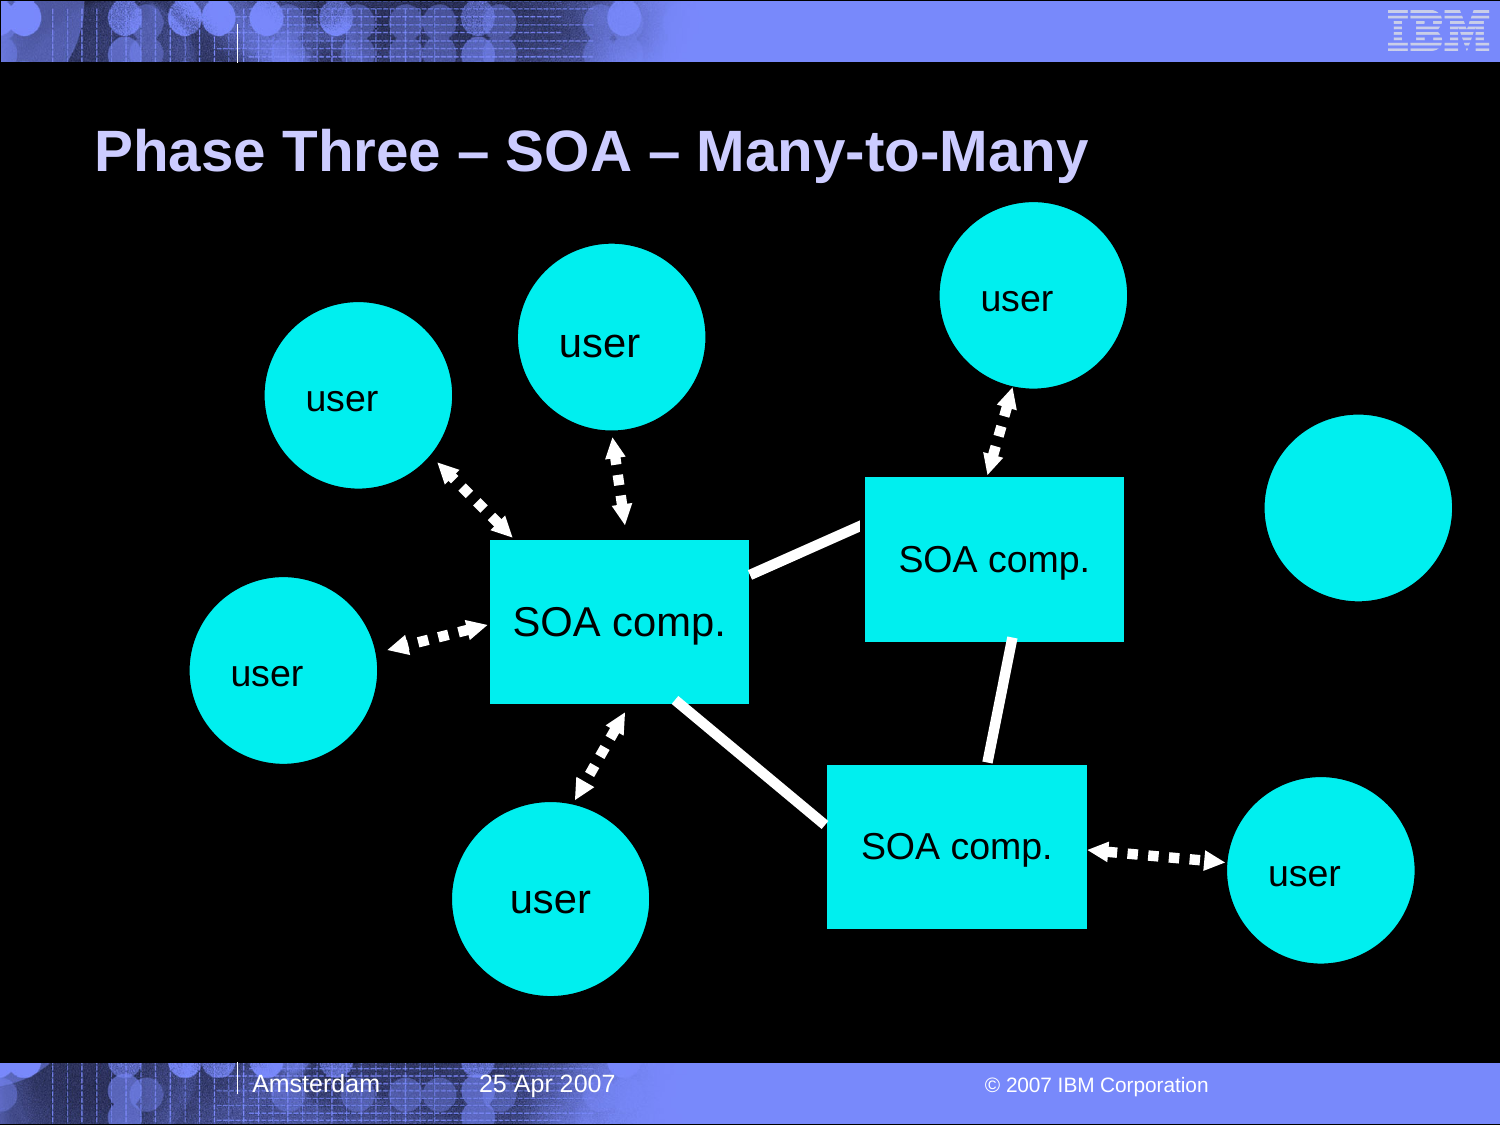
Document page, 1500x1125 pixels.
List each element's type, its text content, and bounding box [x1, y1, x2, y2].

text_box user [187, 575, 380, 766]
text_box SOA comp. [824, 762, 1089, 932]
text_box SOA comp. [487, 537, 752, 707]
text_box user [449, 799, 652, 999]
text_box user [262, 299, 455, 491]
title Phase Three – SOA – Many-to-Many [79, 116, 1433, 199]
text_box SOA comp. [862, 474, 1127, 644]
text_box user [515, 241, 708, 433]
picture [1, 1, 1500, 62]
text_box user [1224, 774, 1417, 966]
text_box user [937, 200, 1130, 391]
text_box [1262, 412, 1455, 604]
picture [0, 1063, 1500, 1124]
